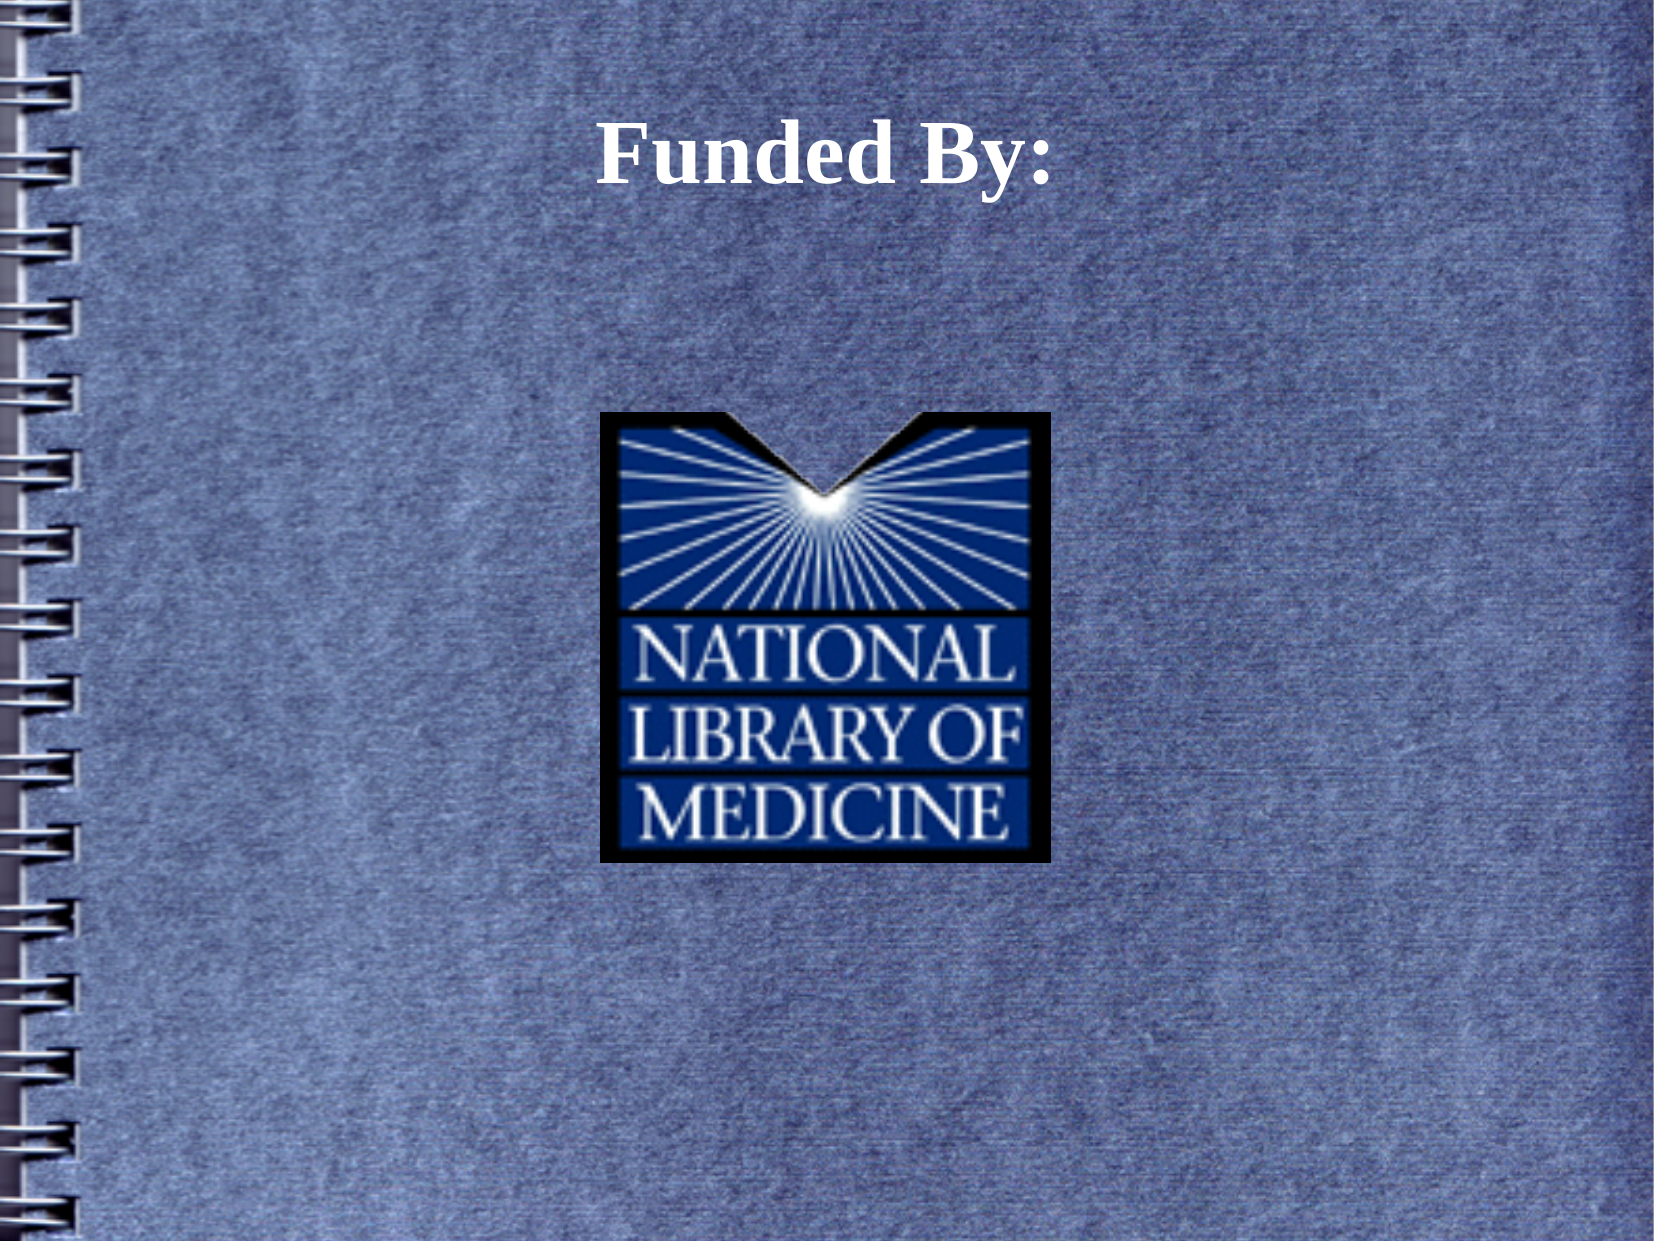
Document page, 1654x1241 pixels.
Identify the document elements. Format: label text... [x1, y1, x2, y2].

title Funded By: [82, 49, 1571, 257]
picture [0, 0, 1654, 1241]
